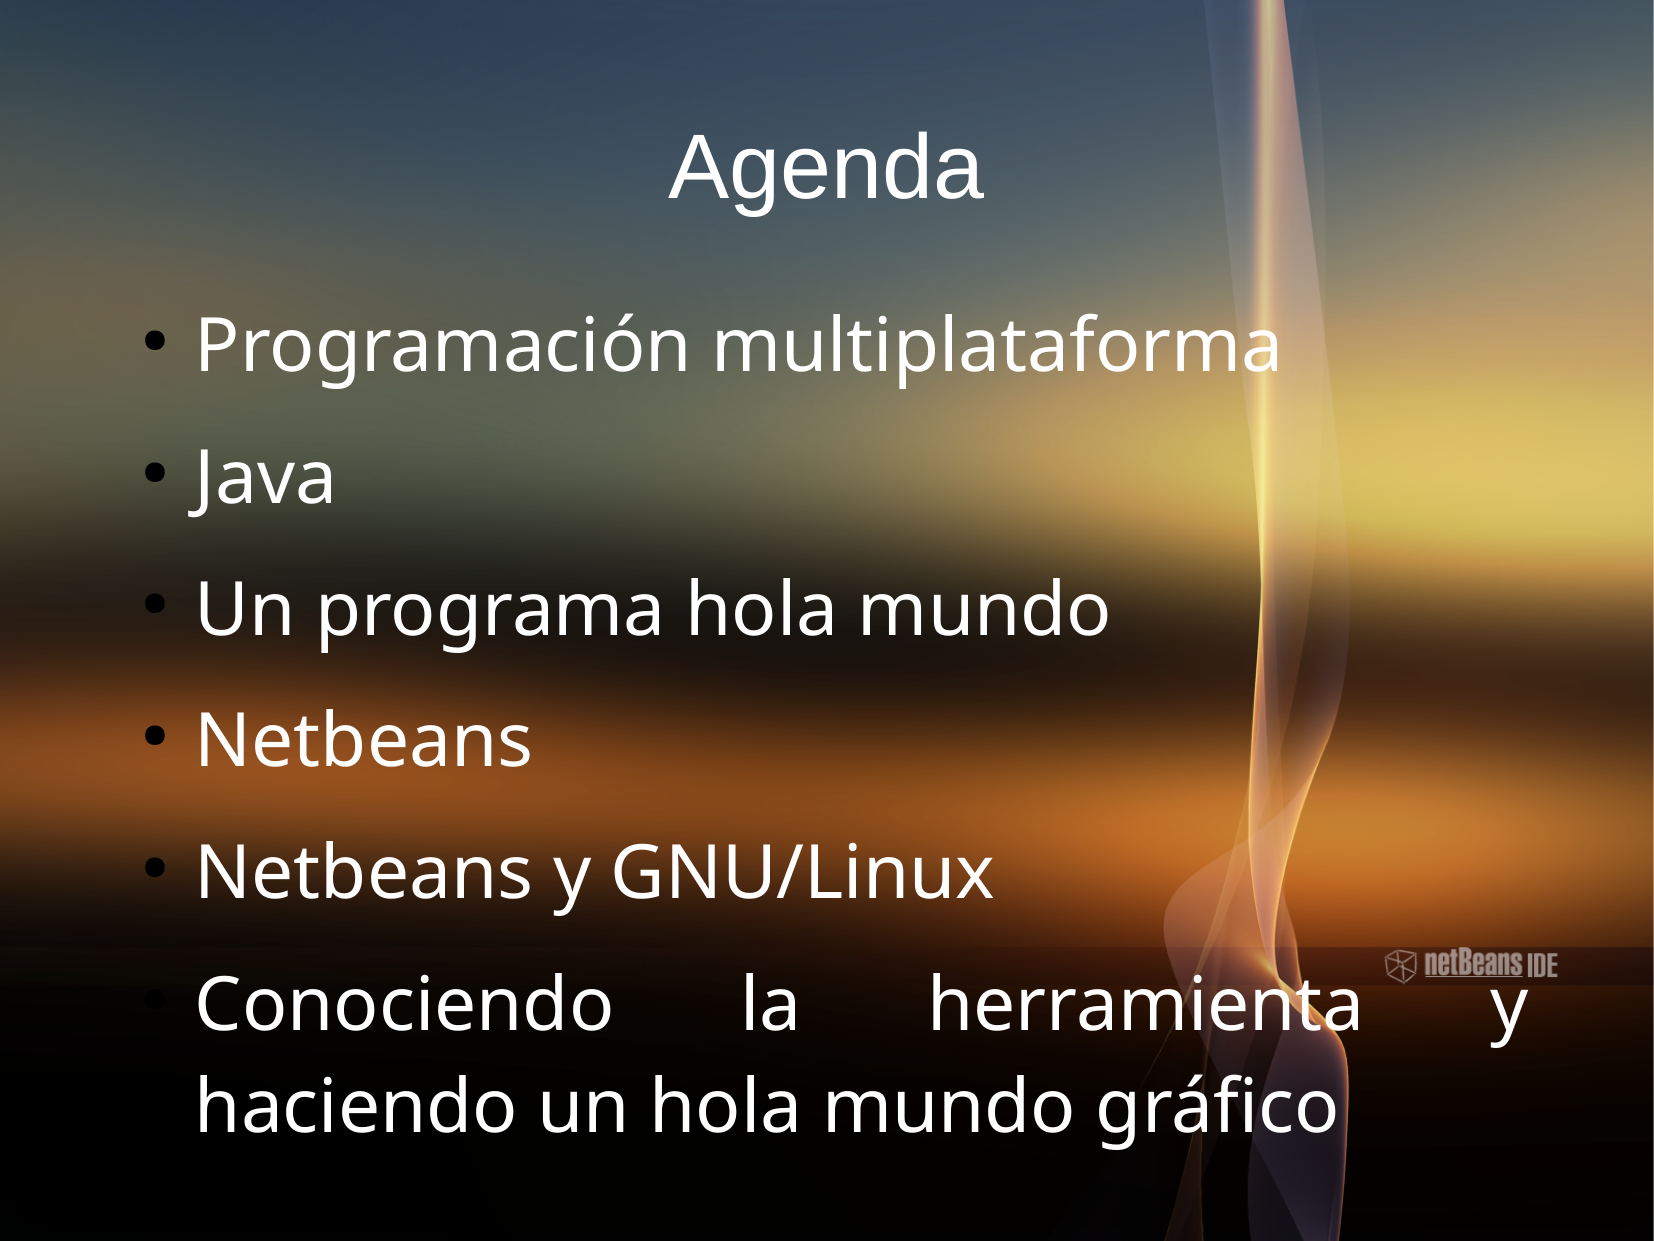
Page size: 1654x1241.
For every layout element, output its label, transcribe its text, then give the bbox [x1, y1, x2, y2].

picture [0, 0, 1654, 1241]
list Programación multiplataforma Java Un programa hola mundo Netbeans Netbeans y GNU/Linux Conociendo la herramienta y haciendo un hola mundo gráfico [124, 291, 1530, 1241]
title Agenda [124, 63, 1530, 271]
